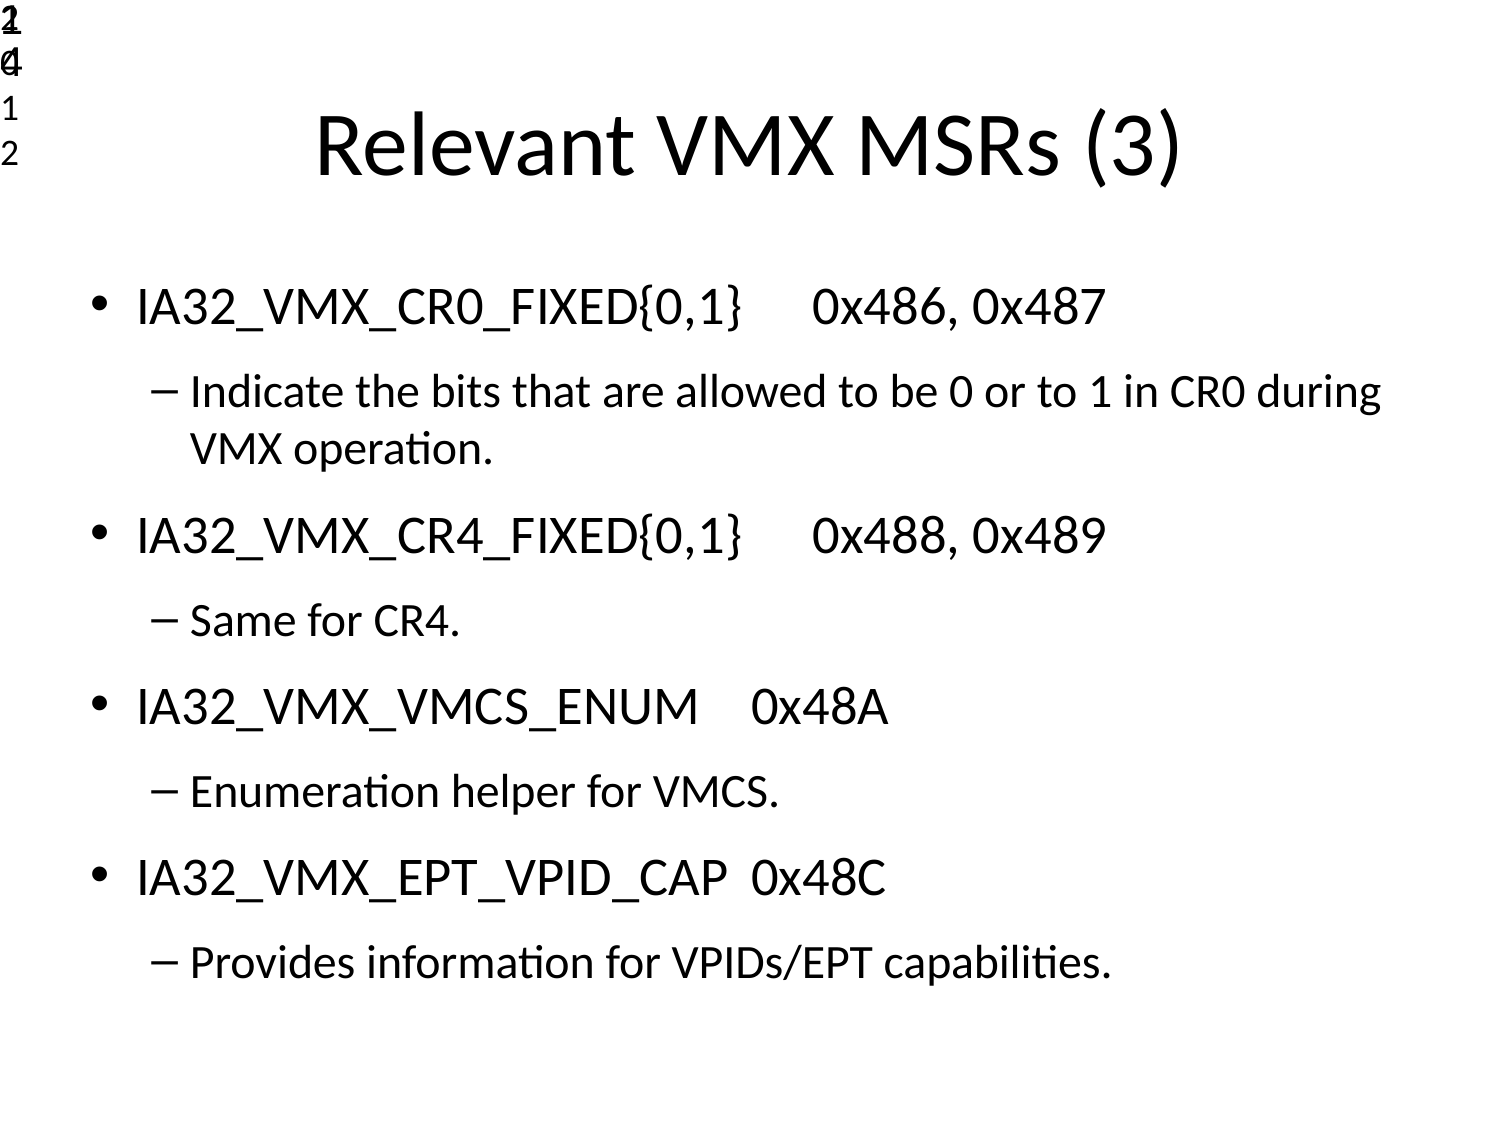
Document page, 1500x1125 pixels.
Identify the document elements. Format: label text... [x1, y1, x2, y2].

list IA32_VMX_CR0_FIXED{0,1} 0x486, 0x487 Indicate the bits that are allowed to be 0 or to 1 in CR0 during VMX operation. IA32_VMX_CR4_FIXED{0,1} 0x488, 0x489 Same for CR4. IA32_VMX_VMCS_ENUM 0x48A Enumeration helper for VMCS. IA32_VMX_EPT_VPID_CAP 0x48C Provides information for VPIDs/EPT capabilities. [75, 262, 1425, 1005]
title Relevant VMX MSRs (3) [75, 45, 1425, 233]
